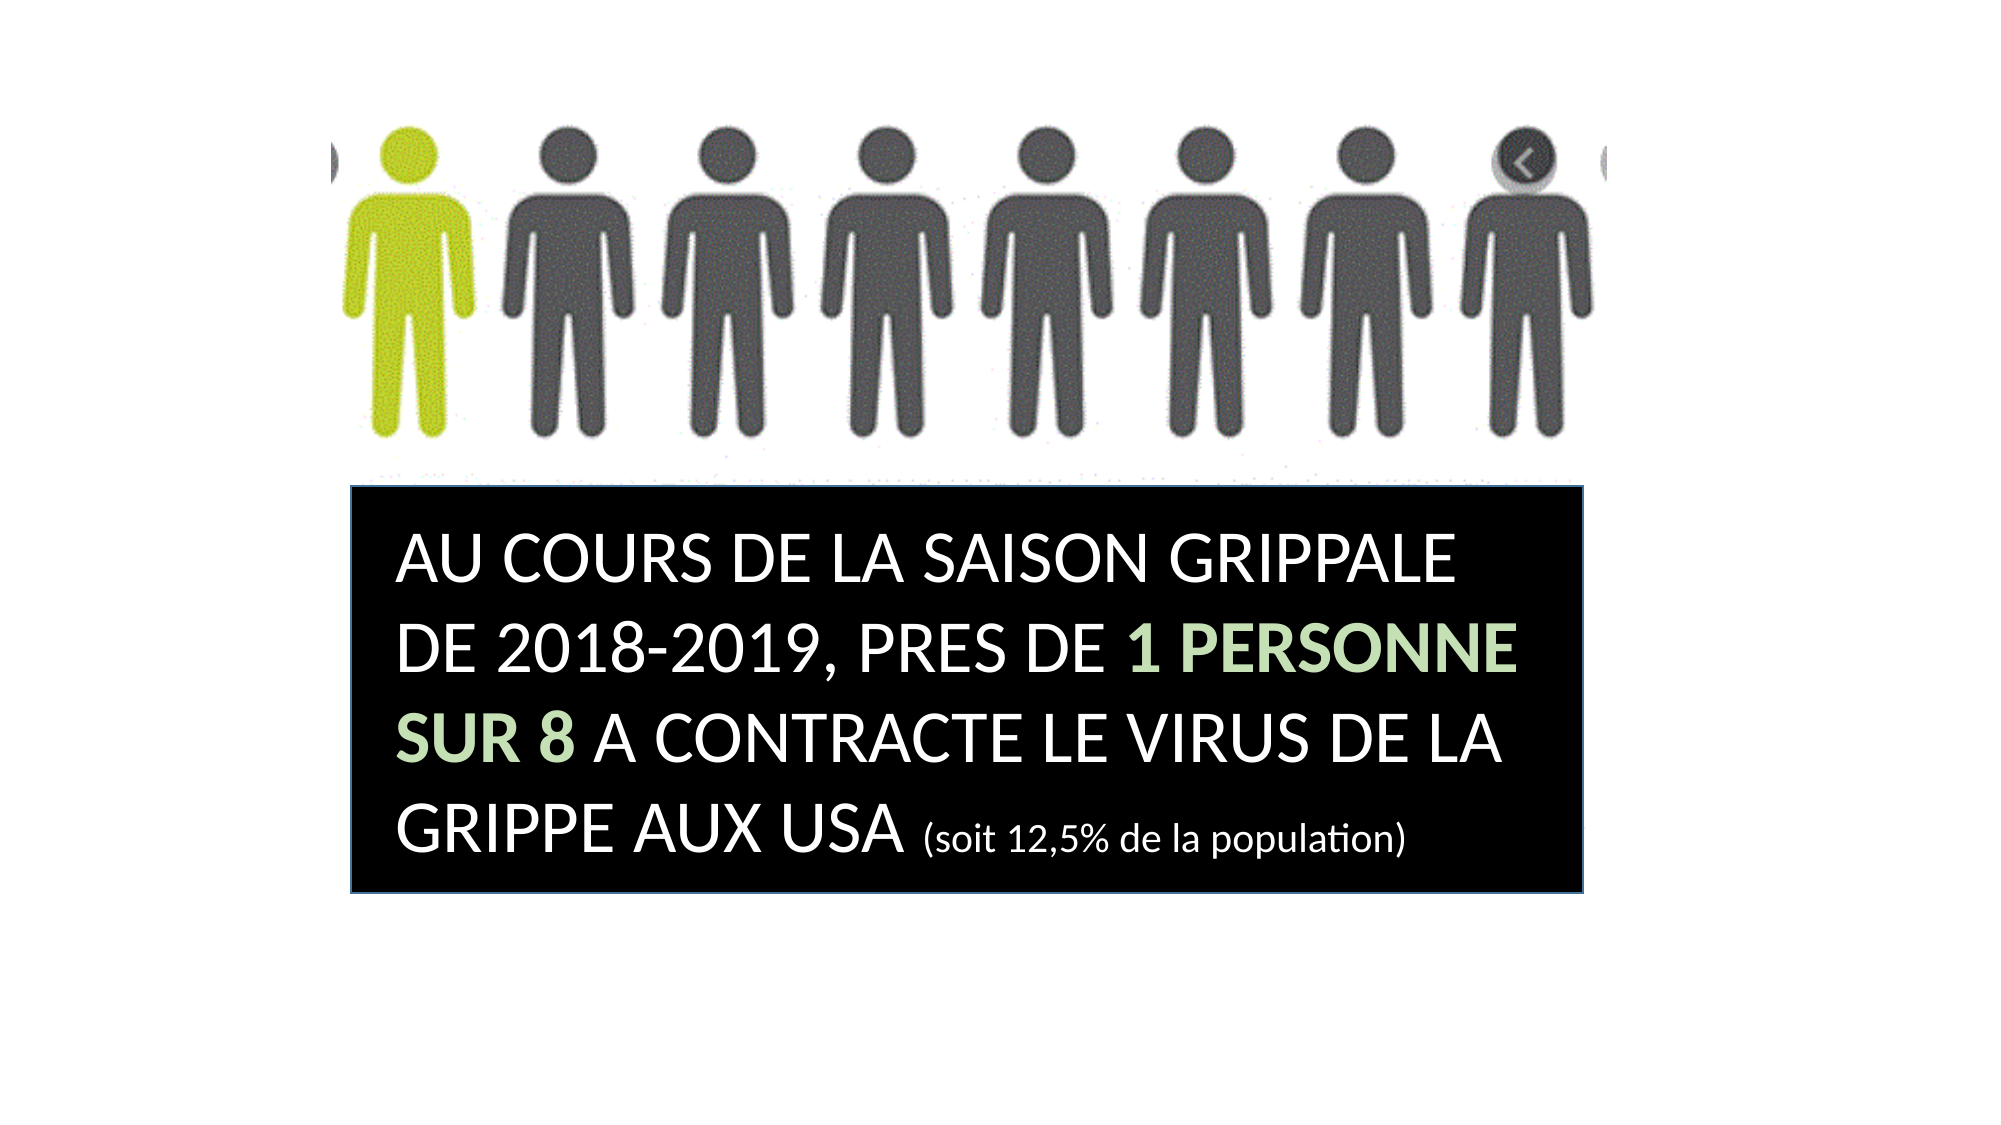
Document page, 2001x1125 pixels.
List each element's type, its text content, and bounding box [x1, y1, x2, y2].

text_box [351, 485, 1584, 893]
text_box AU COURS DE LA SAISON GRIPPALE DE 2018-2019, PRES DE 1 PERSONNE SUR 8 A CONTRACTE LE VIRUS DE LA GRIPPE AUX USA (soit 12,5% de la population) [380, 500, 1552, 875]
picture [331, 117, 1607, 893]
